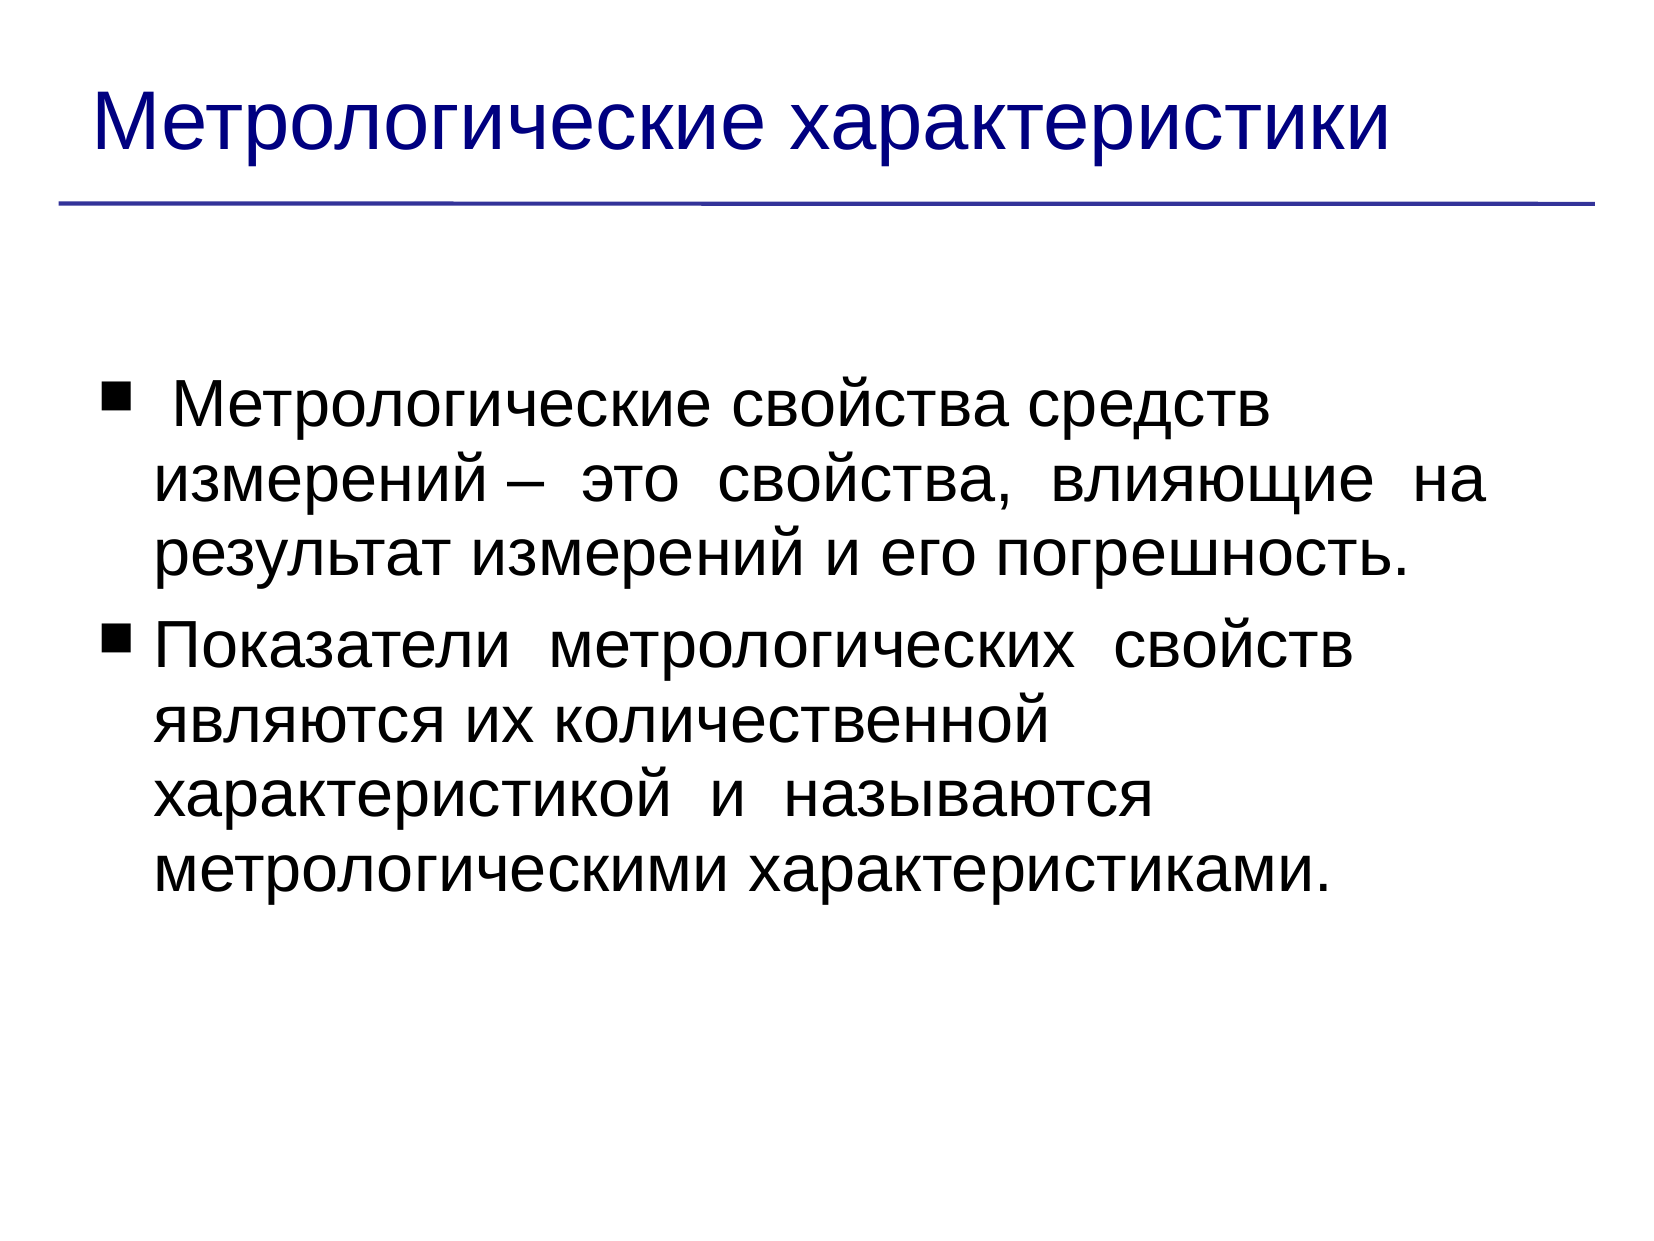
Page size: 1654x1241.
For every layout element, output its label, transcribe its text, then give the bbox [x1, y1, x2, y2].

title Метрологические характеристики [76, 29, 1565, 201]
list Метрологические свойства средств измерений – это свойства, влияющие на результат измерений и его погрешность. Показатели метрологических свойств являются их количественной характеристикой и называются метрологическими характеристиками. [82, 358, 1571, 1061]
title Метрологические характеристики [76, 206, 1565, 213]
